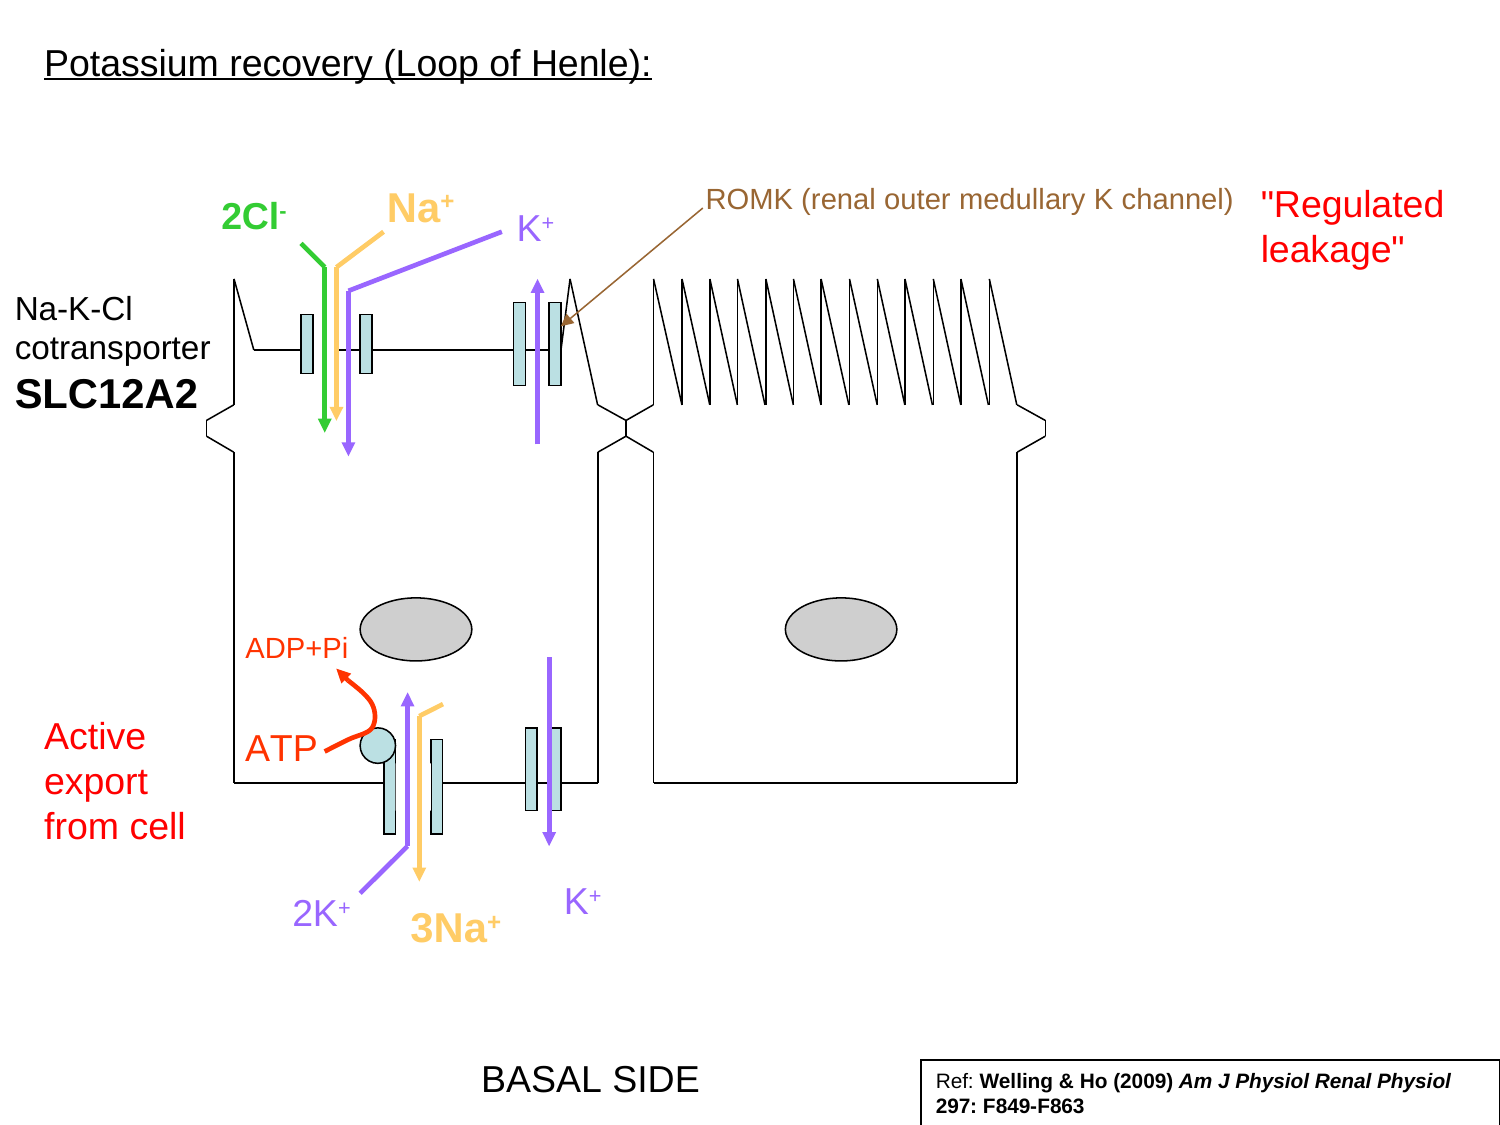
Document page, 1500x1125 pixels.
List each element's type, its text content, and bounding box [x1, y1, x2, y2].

text_box [525, 727, 538, 811]
text_box ROMK (renal outer medullary K channel) [690, 172, 1246, 224]
text_box Ref: Welling & Ho (2009) Am J Physiol Renal Physiol 297: F849-F863 [921, 1059, 1500, 1125]
text_box [360, 314, 372, 374]
text_box [410, 763, 417, 811]
text_box Potassium recovery (Loop of Henle): [29, 30, 810, 92]
text_box ADP+Pi [230, 621, 364, 672]
text_box [785, 597, 897, 661]
text_box "Regulated leakage" [1246, 172, 1471, 279]
text_box ATP [230, 716, 349, 777]
text_box Na-K-Cl cotransporter SLC12A2 [0, 278, 231, 425]
text_box BASAL SIDE [466, 1046, 1034, 1108]
text_box K+ [549, 869, 703, 930]
text_box 2Cl- [206, 184, 360, 246]
text_box 2K+ [277, 881, 373, 942]
text_box [552, 727, 561, 811]
text_box K+ [501, 196, 621, 257]
text_box Na+ [372, 172, 491, 239]
text_box [327, 326, 334, 362]
text_box [422, 739, 443, 835]
text_box 3Na+ [395, 893, 538, 959]
text_box [362, 597, 472, 661]
text_box [360, 727, 405, 835]
text_box [301, 314, 322, 374]
text_box Active export from cell [29, 704, 219, 855]
text_box [513, 302, 526, 386]
text_box [549, 302, 561, 386]
